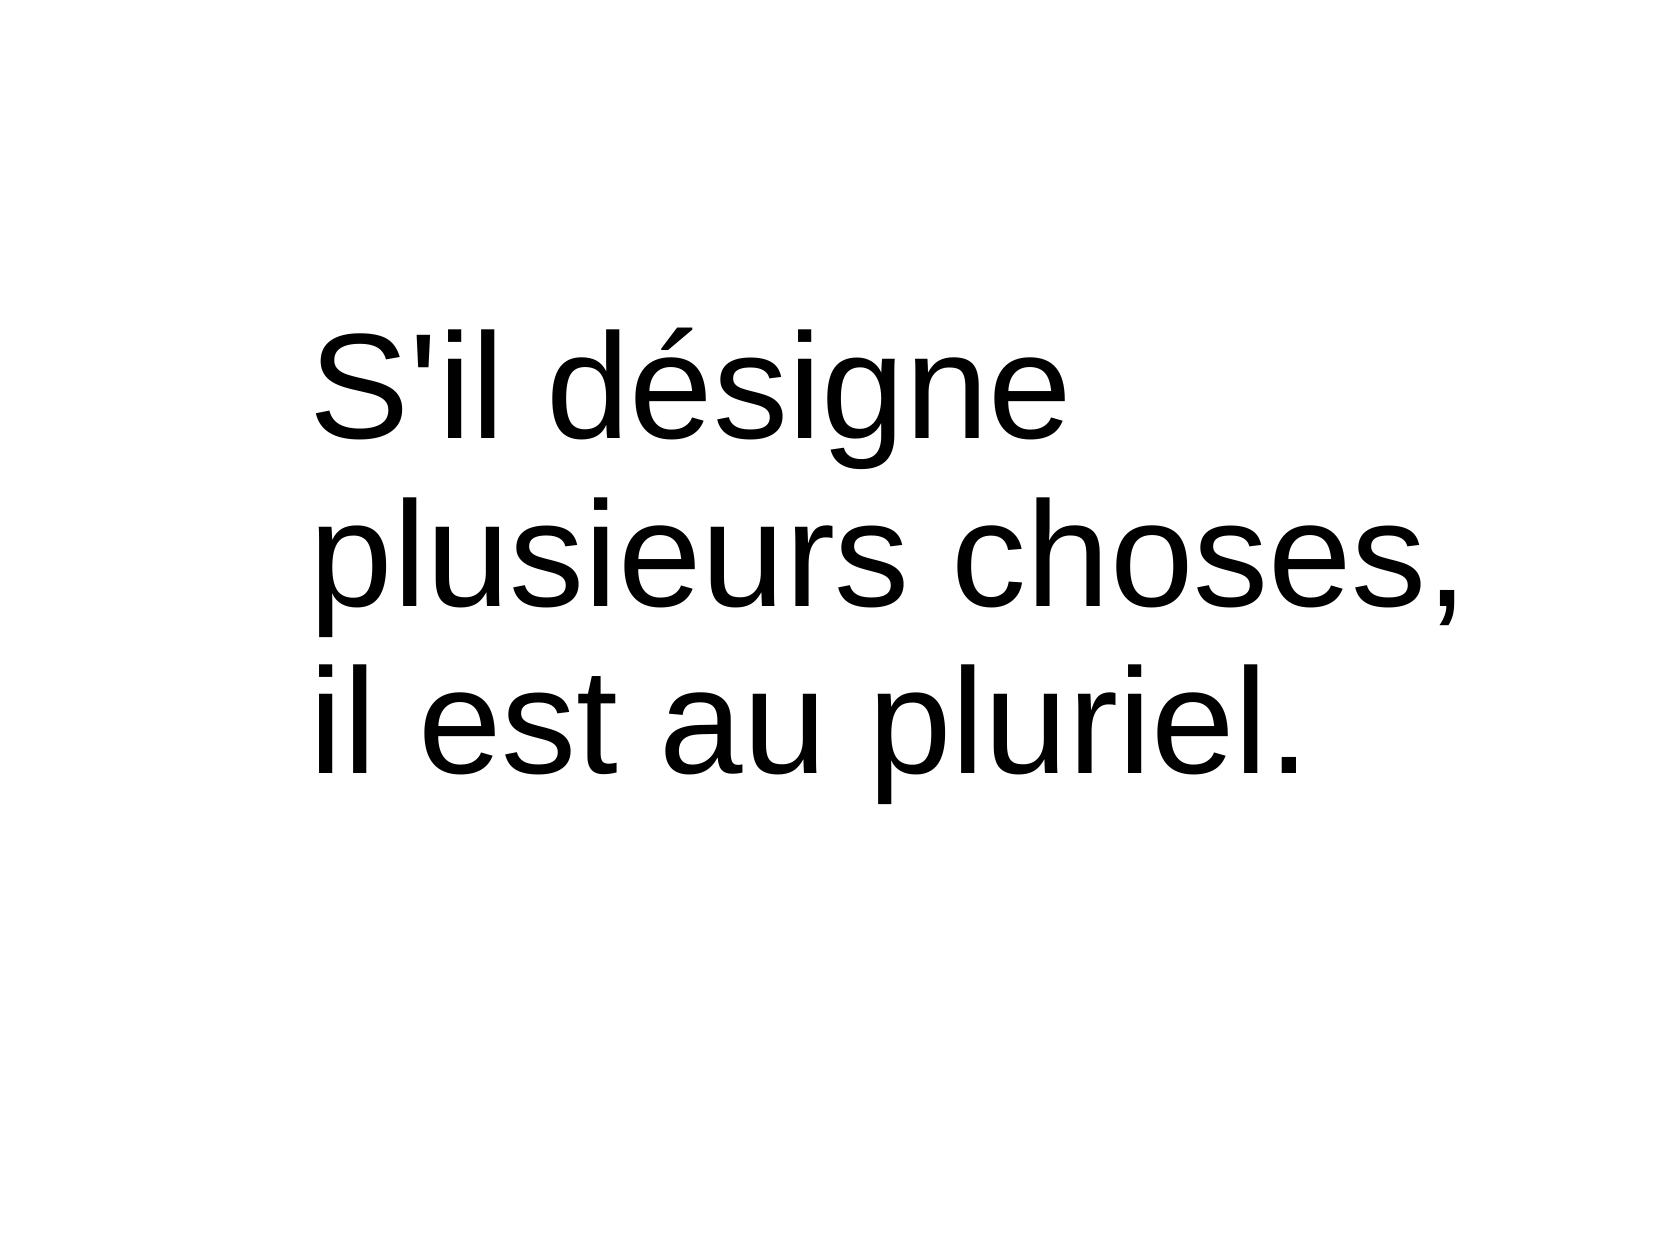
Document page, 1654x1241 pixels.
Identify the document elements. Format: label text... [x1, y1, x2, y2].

text_box S'il désigne plusieurs choses, il est au pluriel. [295, 295, 1536, 1034]
